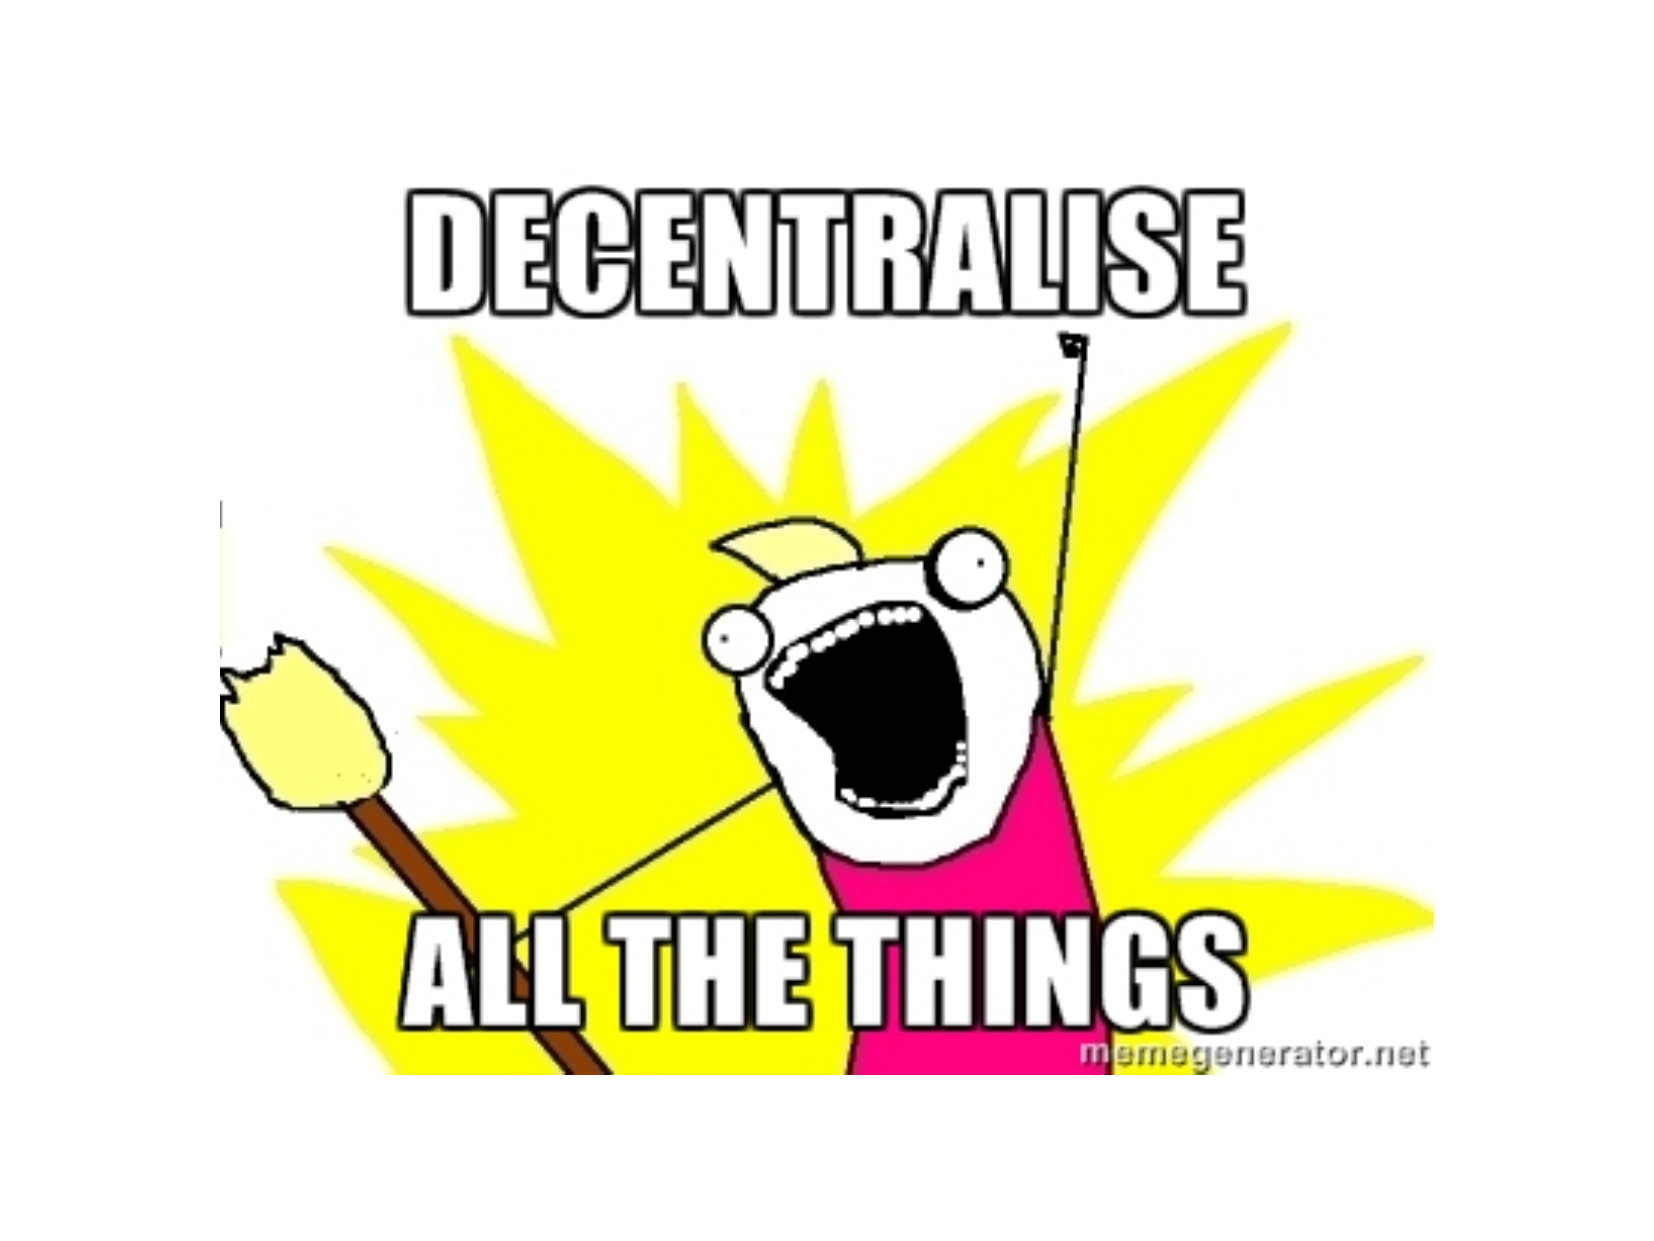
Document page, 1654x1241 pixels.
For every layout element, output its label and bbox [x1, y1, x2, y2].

picture [220, 165, 1434, 1076]
